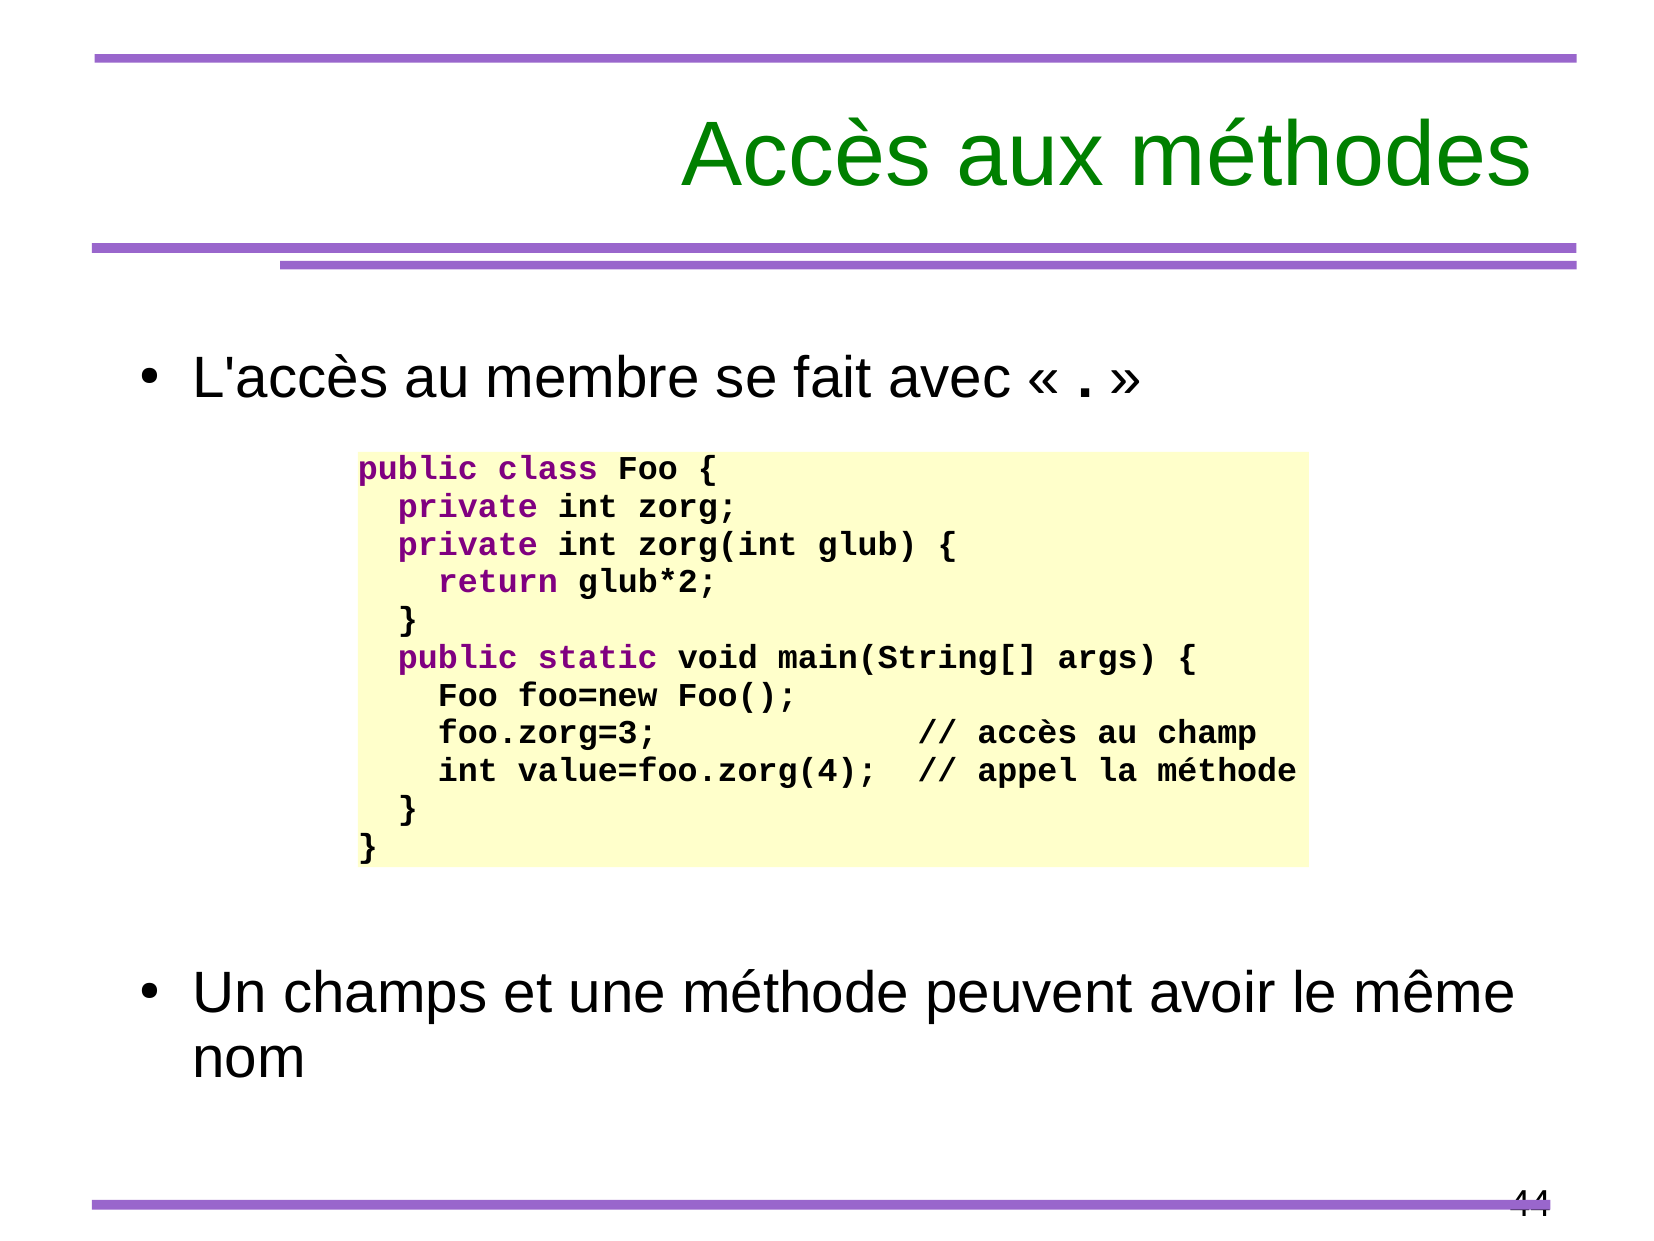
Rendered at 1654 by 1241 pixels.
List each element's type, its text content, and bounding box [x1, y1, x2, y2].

text_box public class Foo { private int zorg; private int zorg(int glub) { return glub*2; } public static void main(String[] args) { Foo foo=new Foo(); foo.zorg=3; // accès au champ int value=foo.zorg(4); // appel la méthode } } [357, 451, 1309, 868]
title Accès aux méthodes [121, 49, 1534, 257]
list L'accès au membre se fait avec « . » Un champs et une méthode peuvent avoir le même nom [121, 344, 1534, 1127]
